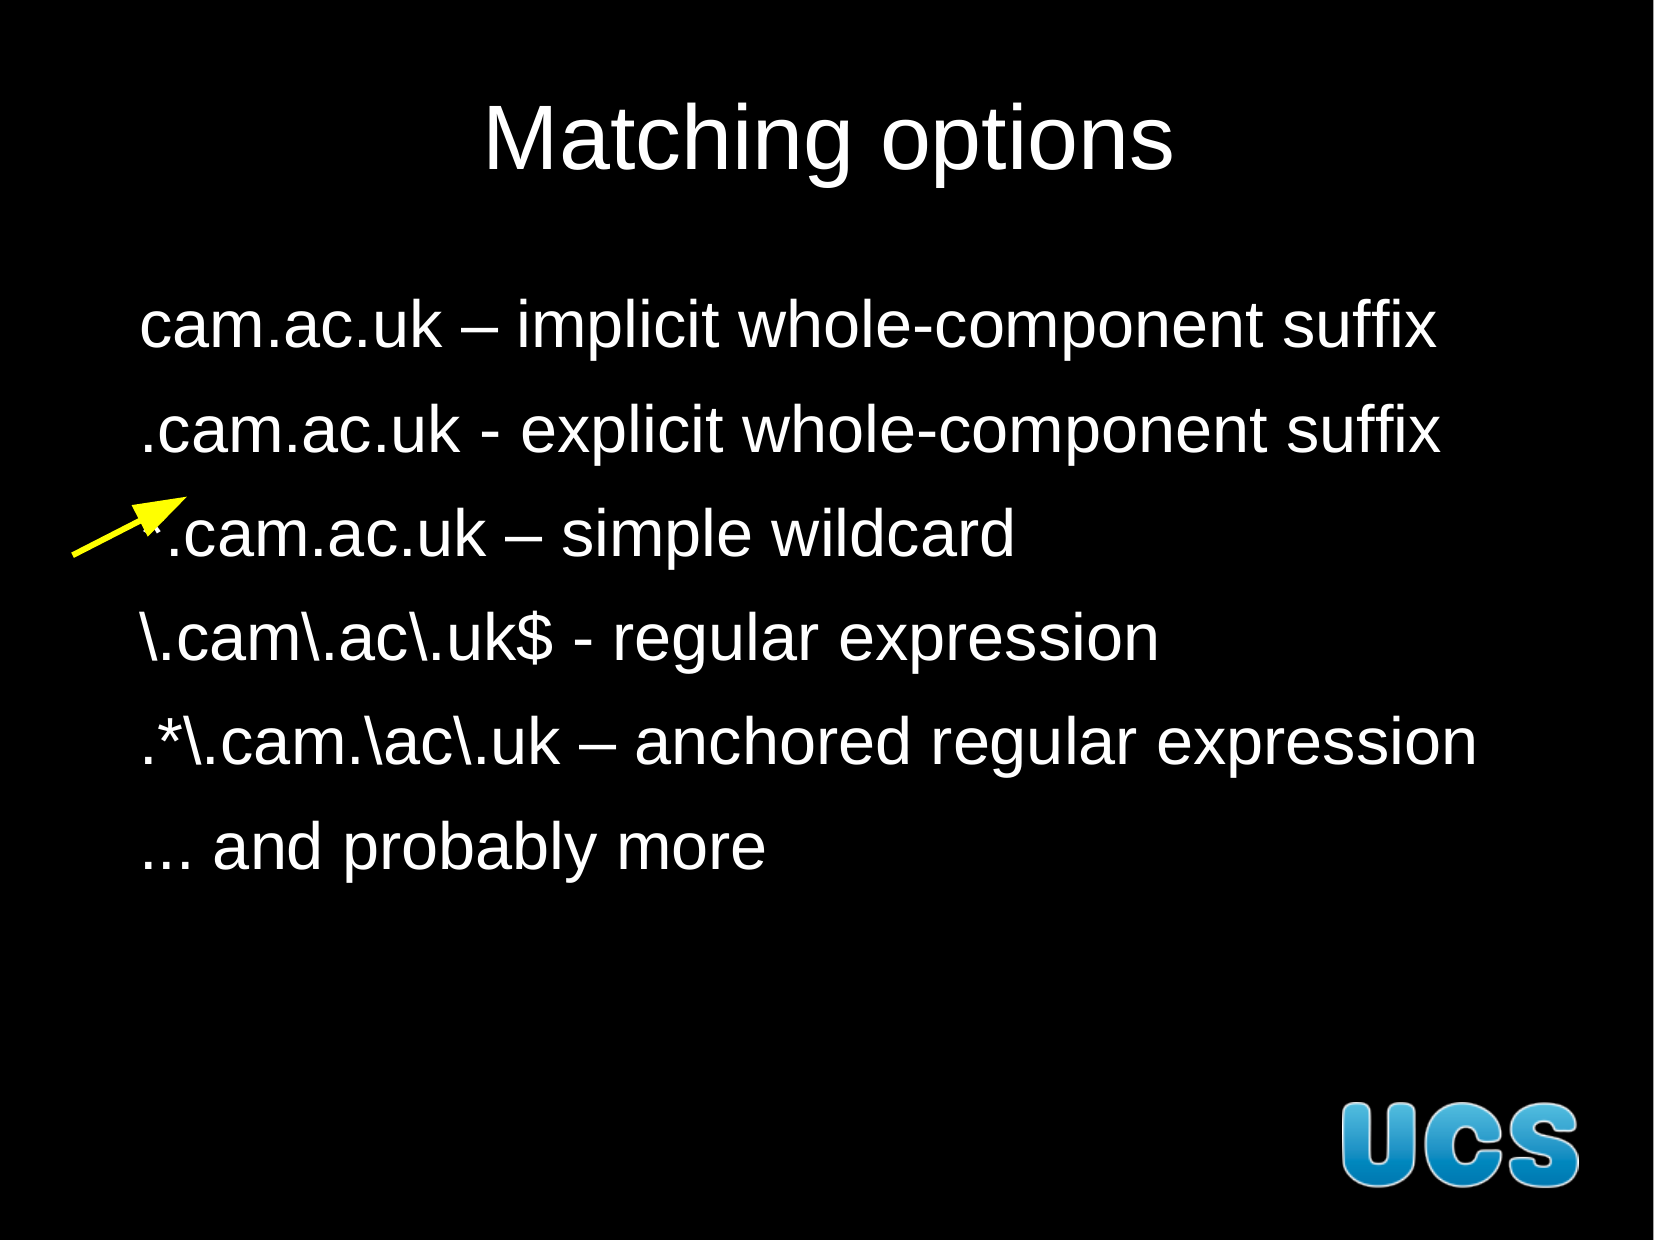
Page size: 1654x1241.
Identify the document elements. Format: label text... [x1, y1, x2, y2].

picture [1342, 1102, 1579, 1190]
list cam.ac.uk – implicit whole-component suffix .cam.ac.uk - explicit whole-component suffix *.cam.ac.uk – simple wildcard \.cam\.ac\.uk$ - regular expression .*\.cam.\ac\.uk – anchored regular expression ... and probably more [121, 287, 1534, 1179]
title Matching options [123, 34, 1536, 242]
